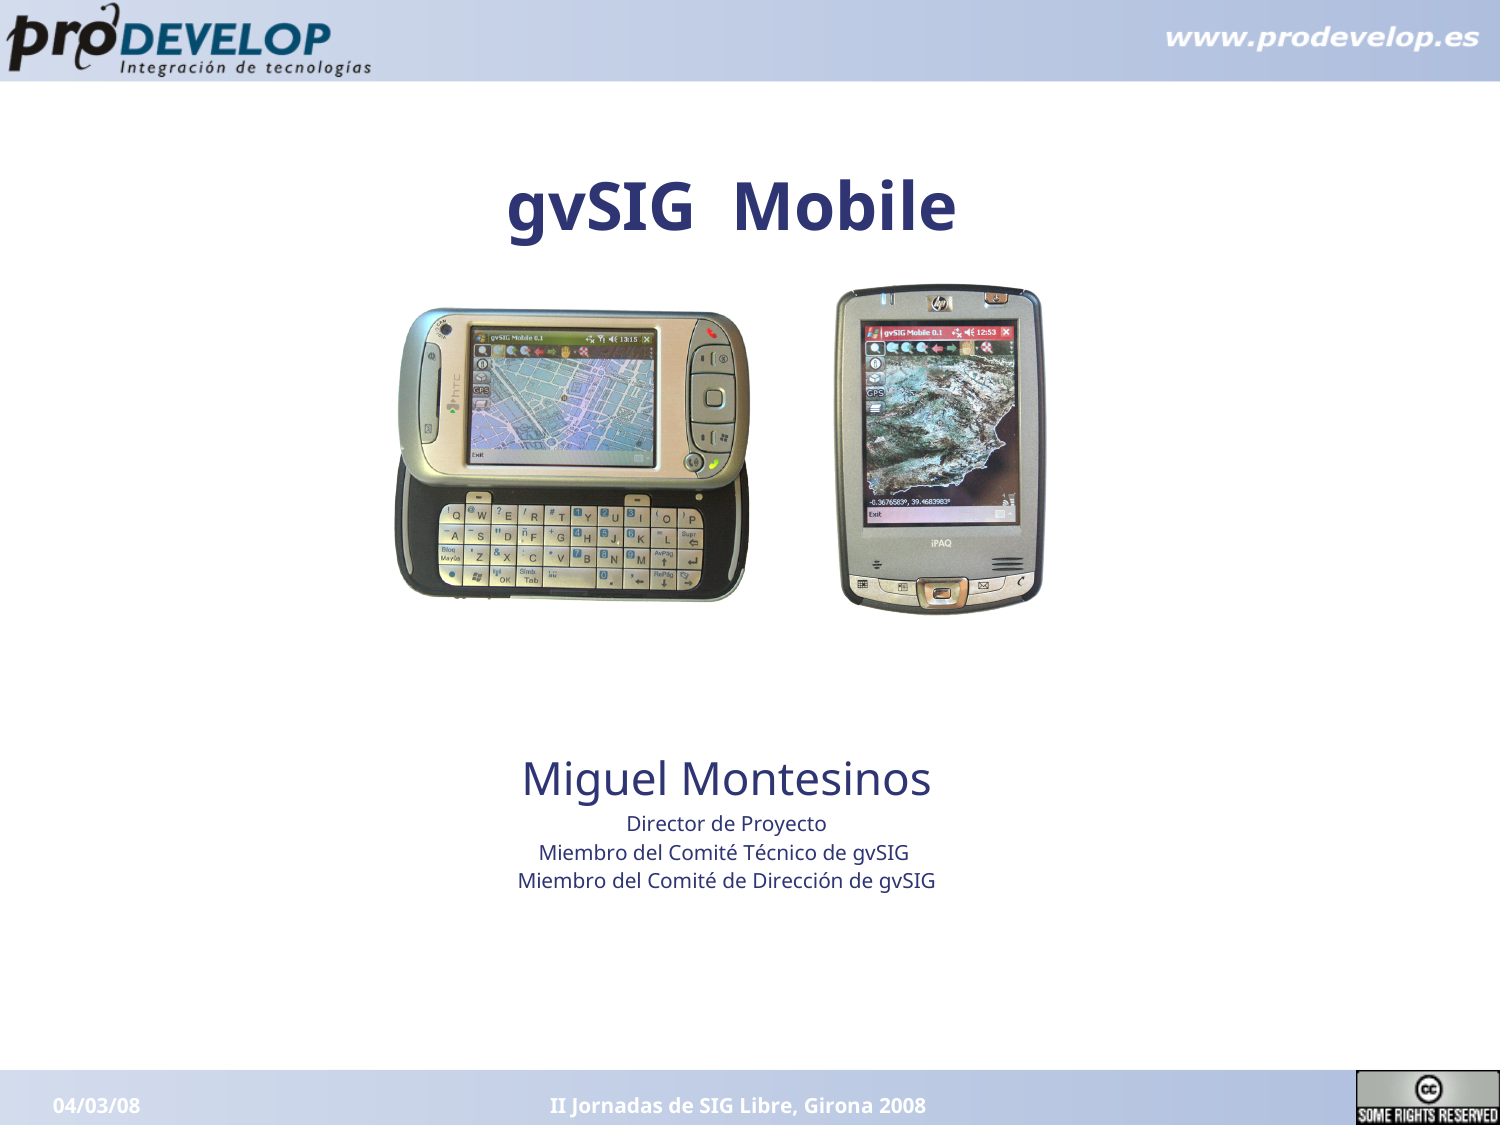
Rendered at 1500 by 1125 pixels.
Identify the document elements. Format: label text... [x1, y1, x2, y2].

picture [0, 0, 1500, 1125]
text_box Miguel Montesinos Director de Proyecto Miembro del Comité Técnico de gvSIG Miembro del Comité de Dirección de gvSIG [53, 739, 1400, 981]
title gvSIG Mobile [59, 83, 1406, 325]
